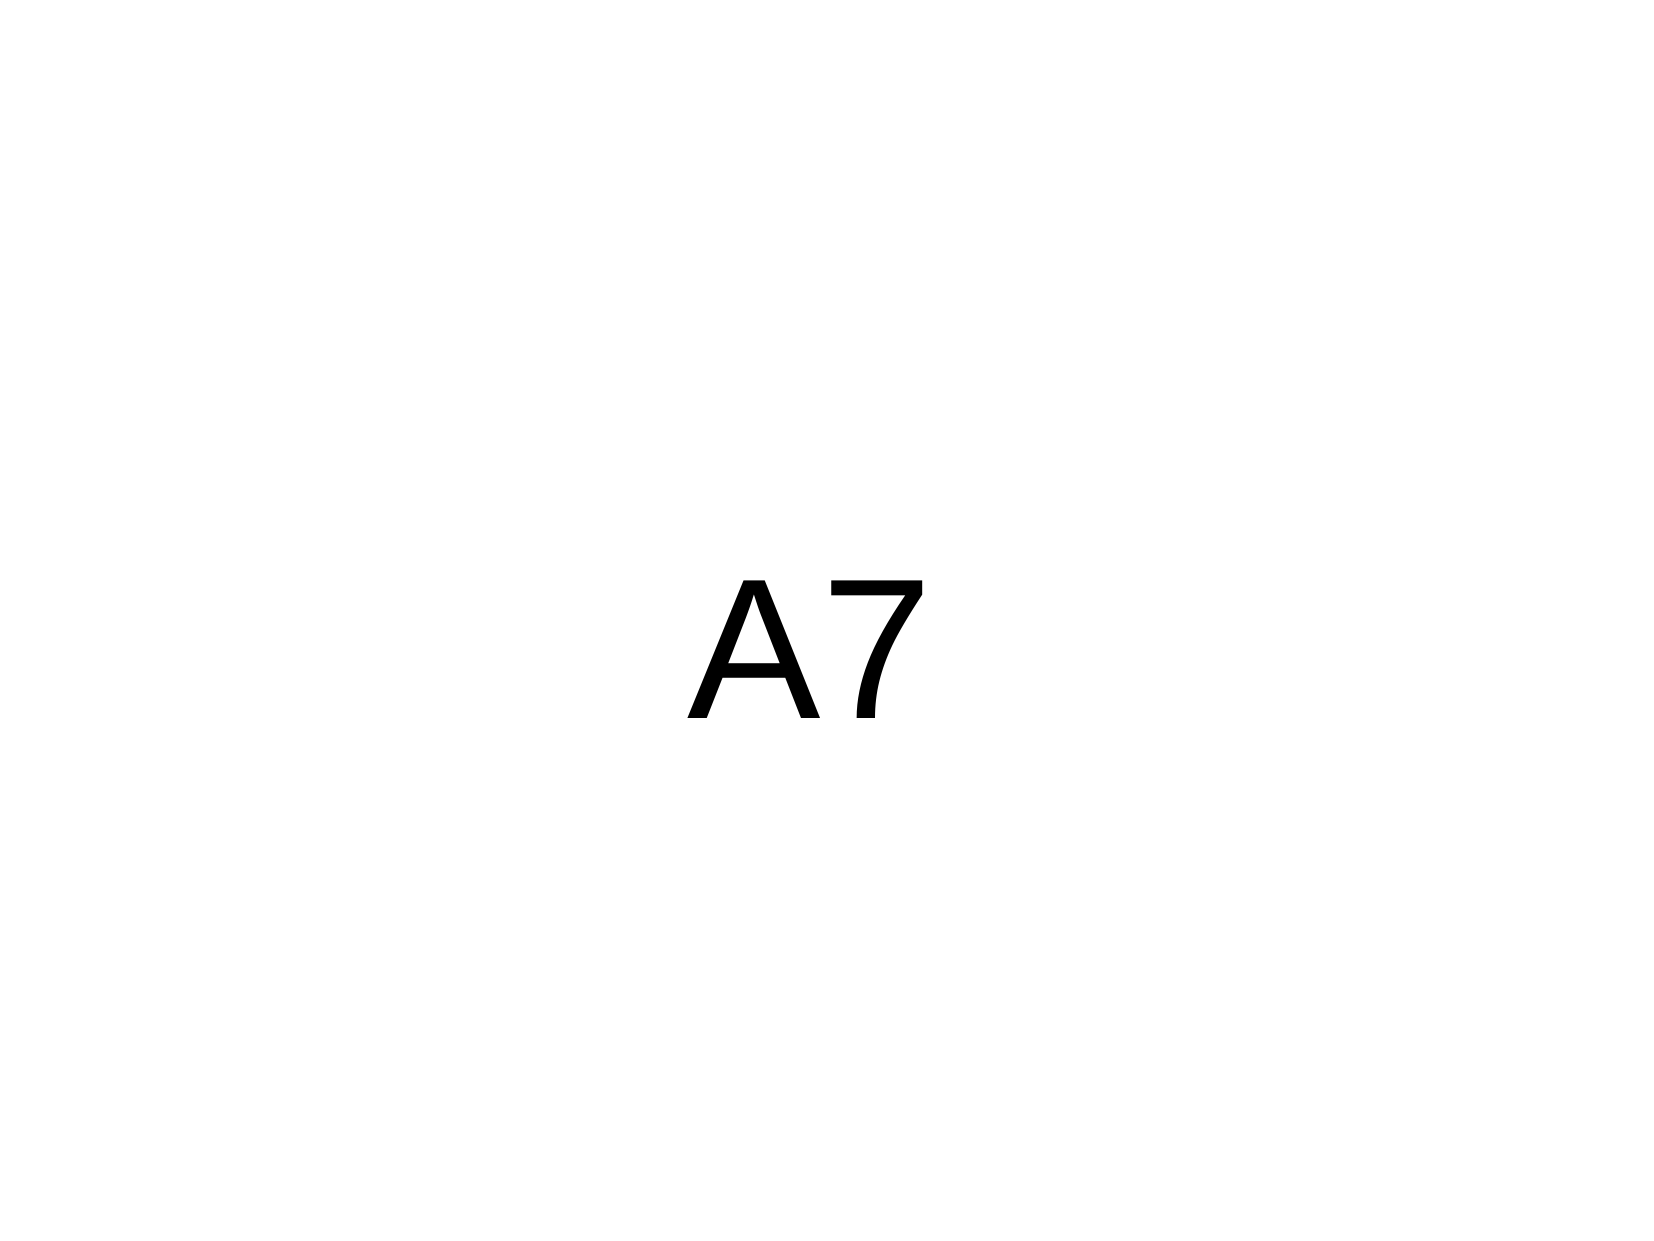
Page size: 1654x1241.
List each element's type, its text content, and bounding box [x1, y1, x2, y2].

subtitle A7 [82, 290, 1538, 1010]
